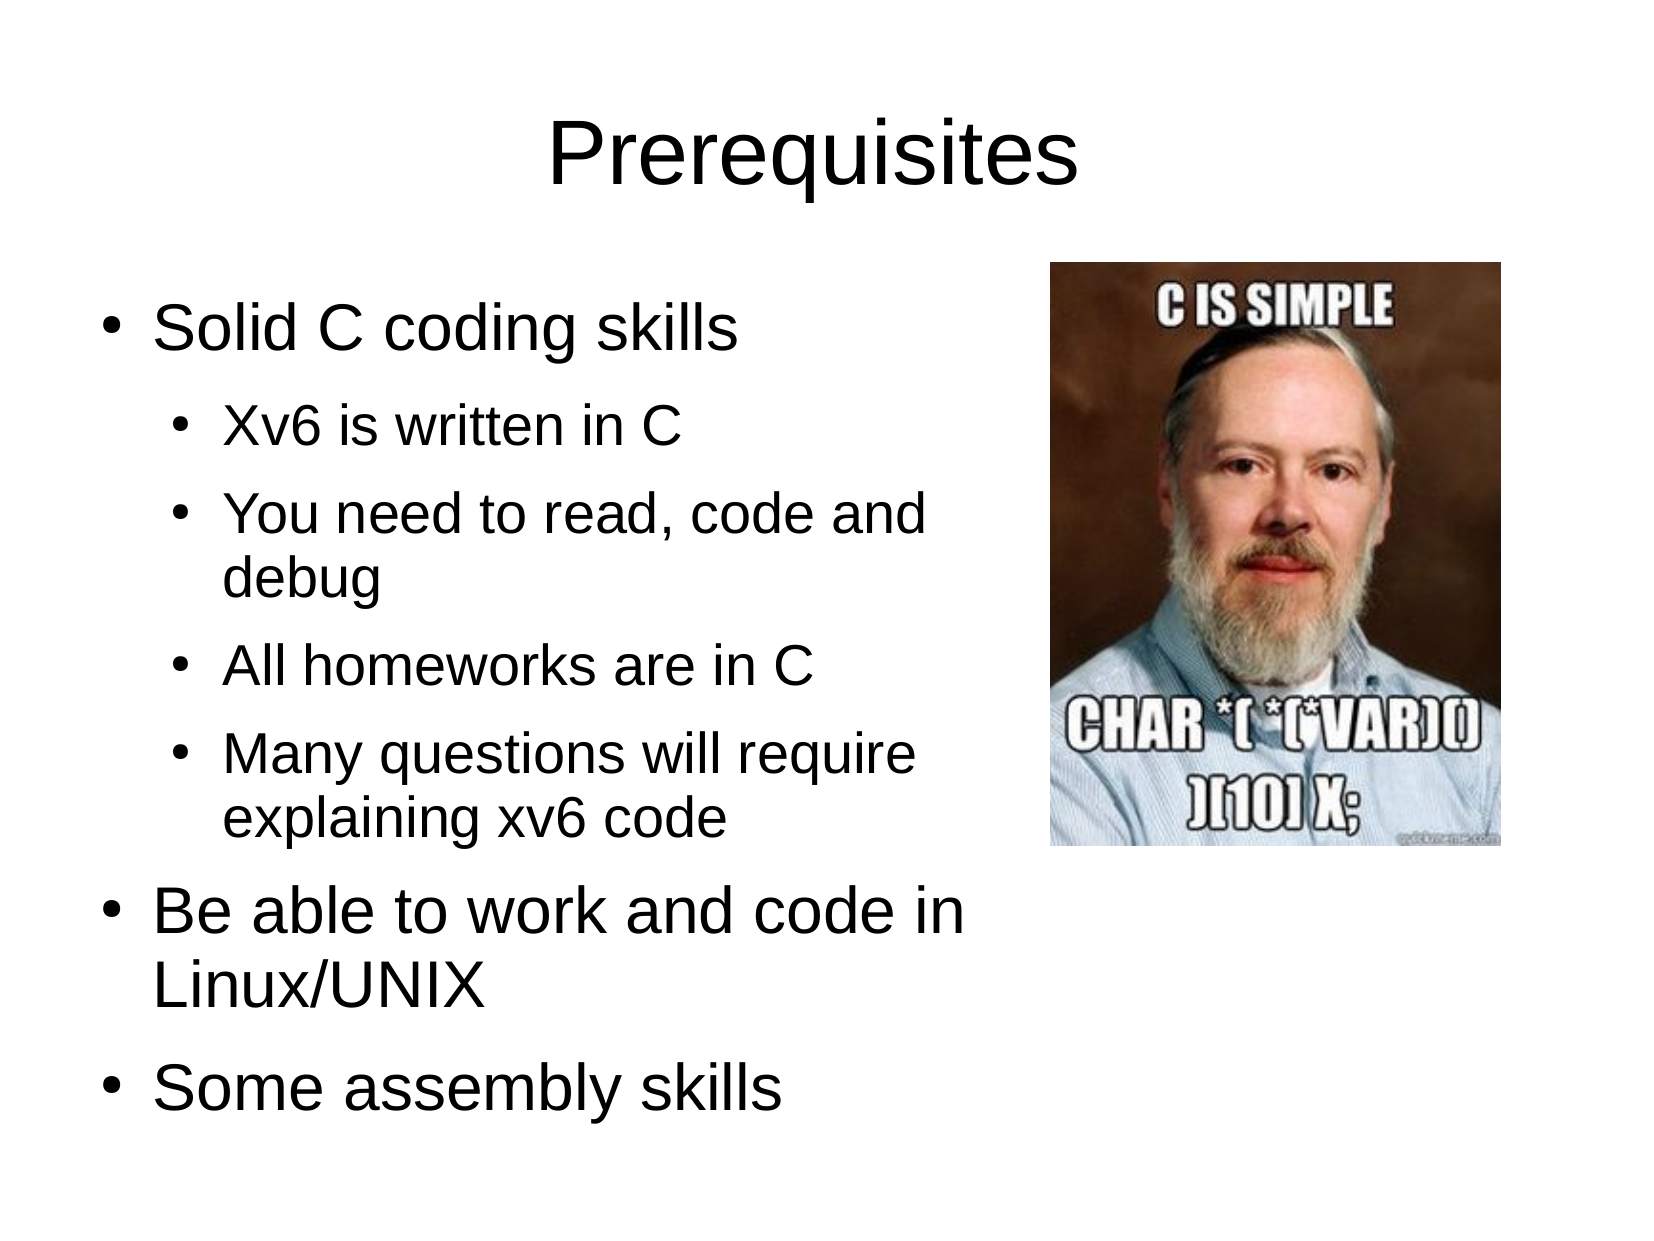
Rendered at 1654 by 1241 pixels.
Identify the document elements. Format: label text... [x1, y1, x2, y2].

title Prerequisites [82, 49, 1571, 257]
list Solid C coding skills Xv6 is written in C You need to read, code and debug All homeworks are in C Many questions will require explaining xv6 code Be able to work and code in Linux/UNIX Some assembly skills [82, 290, 1051, 1126]
picture [1050, 262, 1501, 846]
